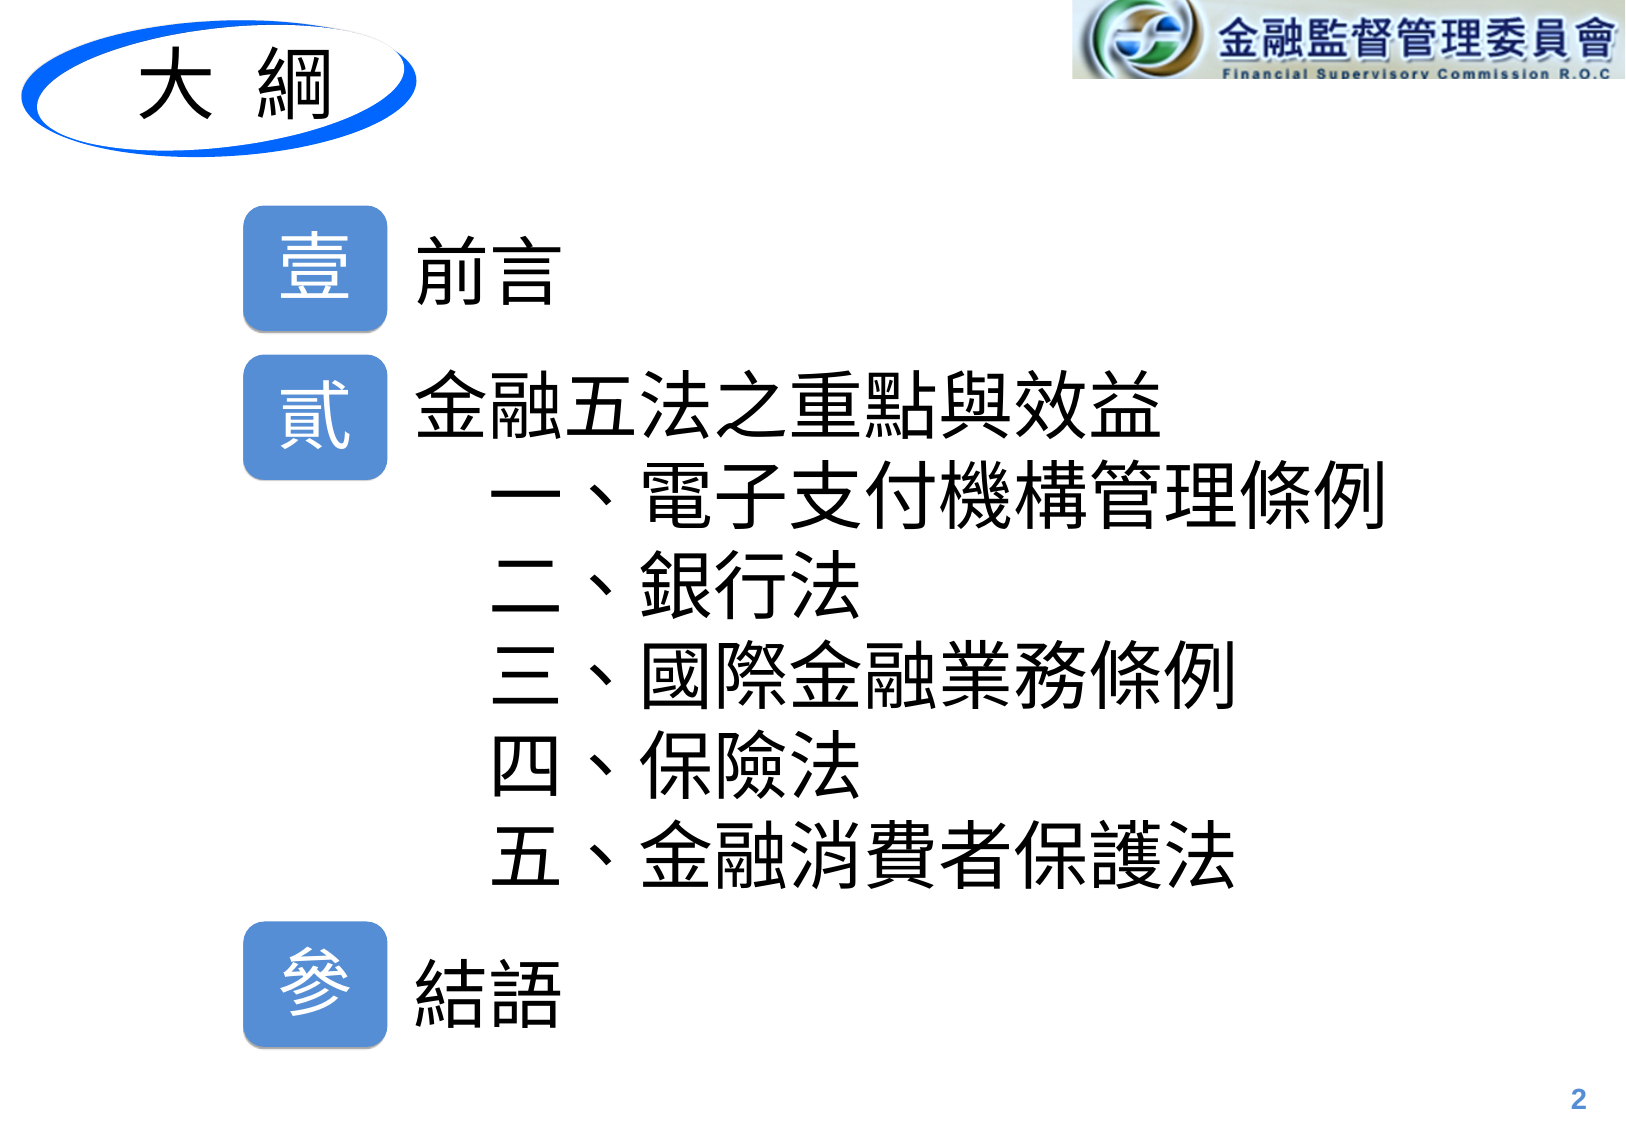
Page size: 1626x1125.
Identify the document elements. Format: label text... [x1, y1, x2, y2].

text_box 參 [243, 921, 388, 1047]
text_box 貳 [243, 354, 388, 480]
text_box [398, 52, 417, 110]
text_box 2 [1533, 1071, 1625, 1125]
text_box 金融五法之重點與效益 一、電子支付機構管理條例 二、銀行法 三、國際金融業務條例 四、保險法 五、金融消費者保護法 [398, 351, 1464, 907]
text_box 壹 [243, 205, 388, 331]
text_box 結語 [398, 940, 609, 1046]
text_box 前言 [399, 217, 588, 322]
text_box 大 綱 [63, 27, 398, 137]
text_box [21, 53, 342, 158]
text_box [155, 20, 325, 27]
